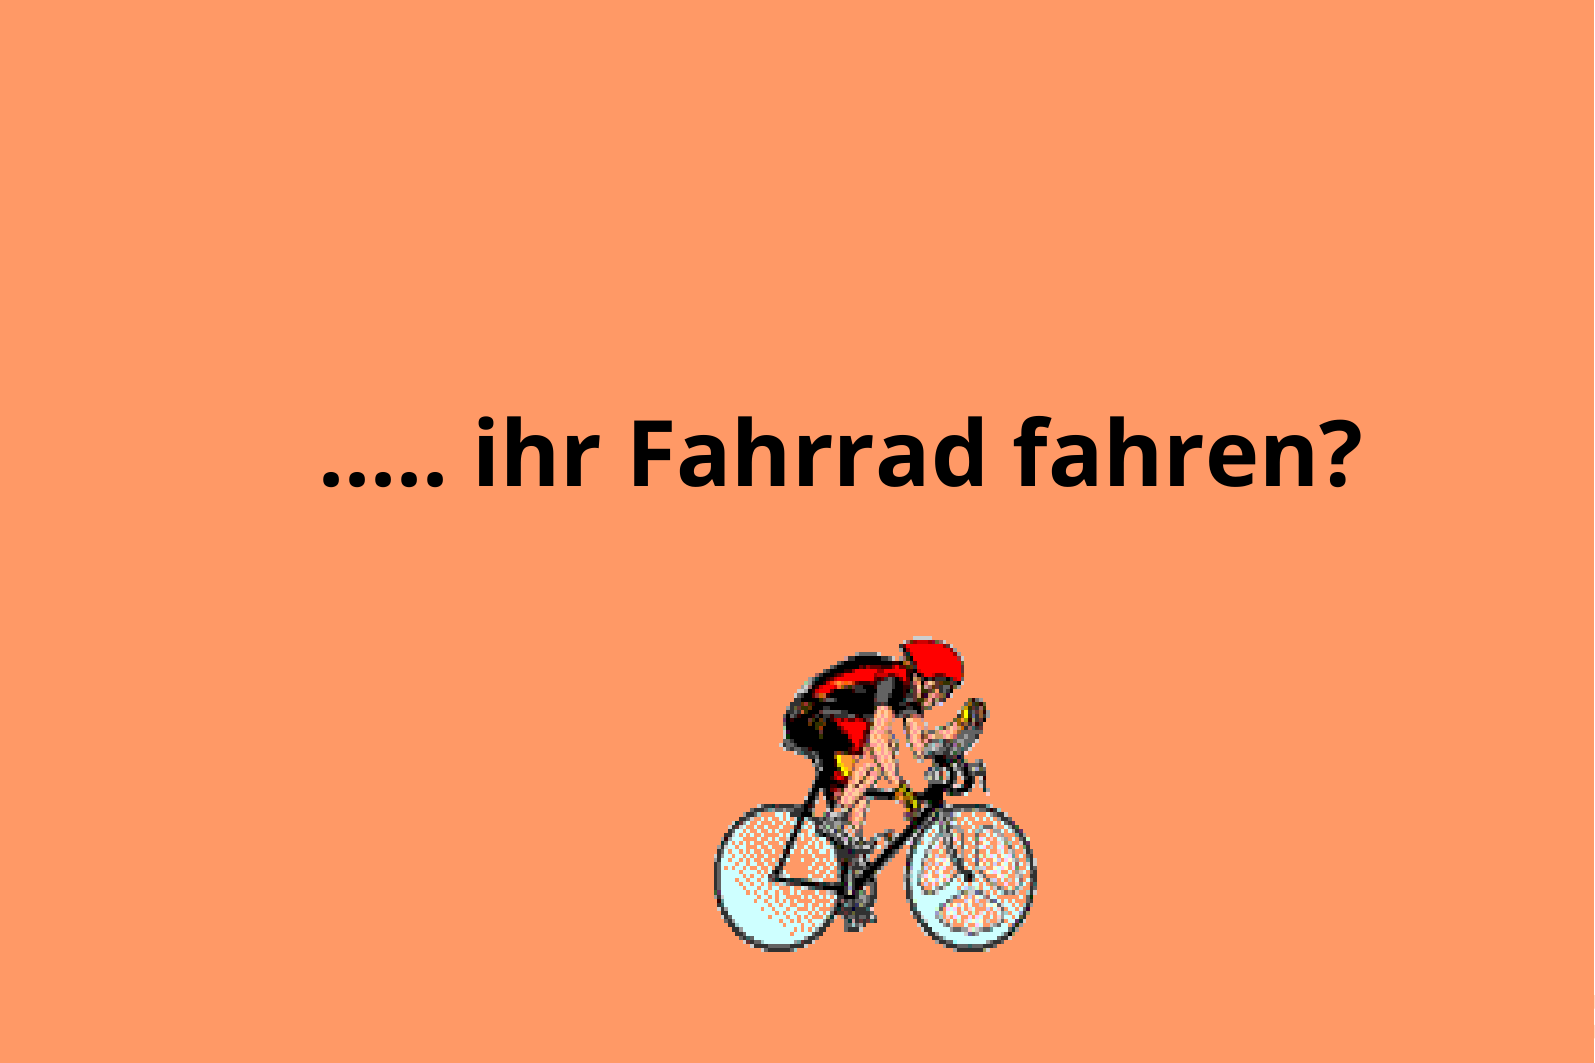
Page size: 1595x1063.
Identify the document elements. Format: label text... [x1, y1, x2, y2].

subtitle ..... ihr Fahrrad fahren? [147, 59, 1536, 842]
picture [685, 620, 1063, 969]
